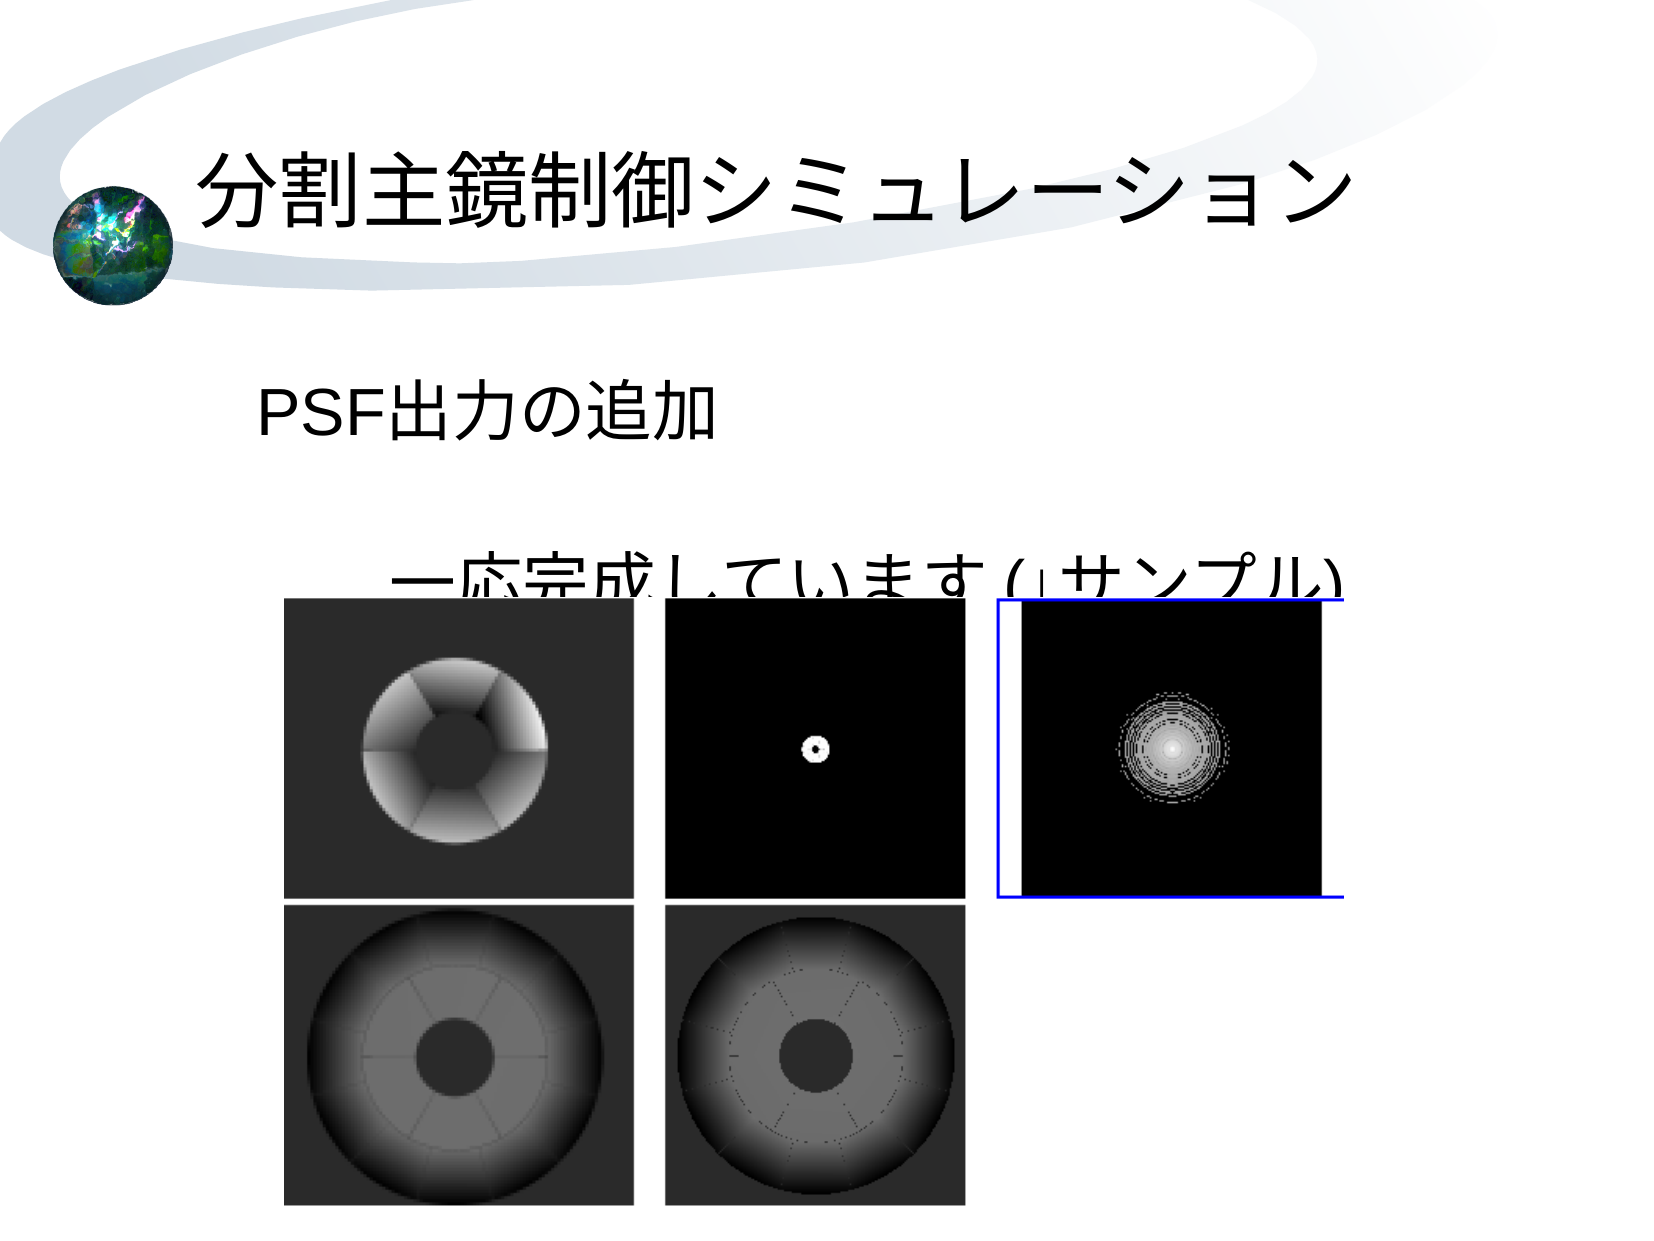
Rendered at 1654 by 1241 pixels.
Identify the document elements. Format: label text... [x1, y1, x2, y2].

picture [43, 175, 182, 314]
text_box 分割主鏡制御シミュレーション [180, 117, 1527, 216]
text_box PSF出力の追加 一応完成しています (↓サンプル) [241, 350, 1604, 582]
picture [284, 597, 1344, 1212]
